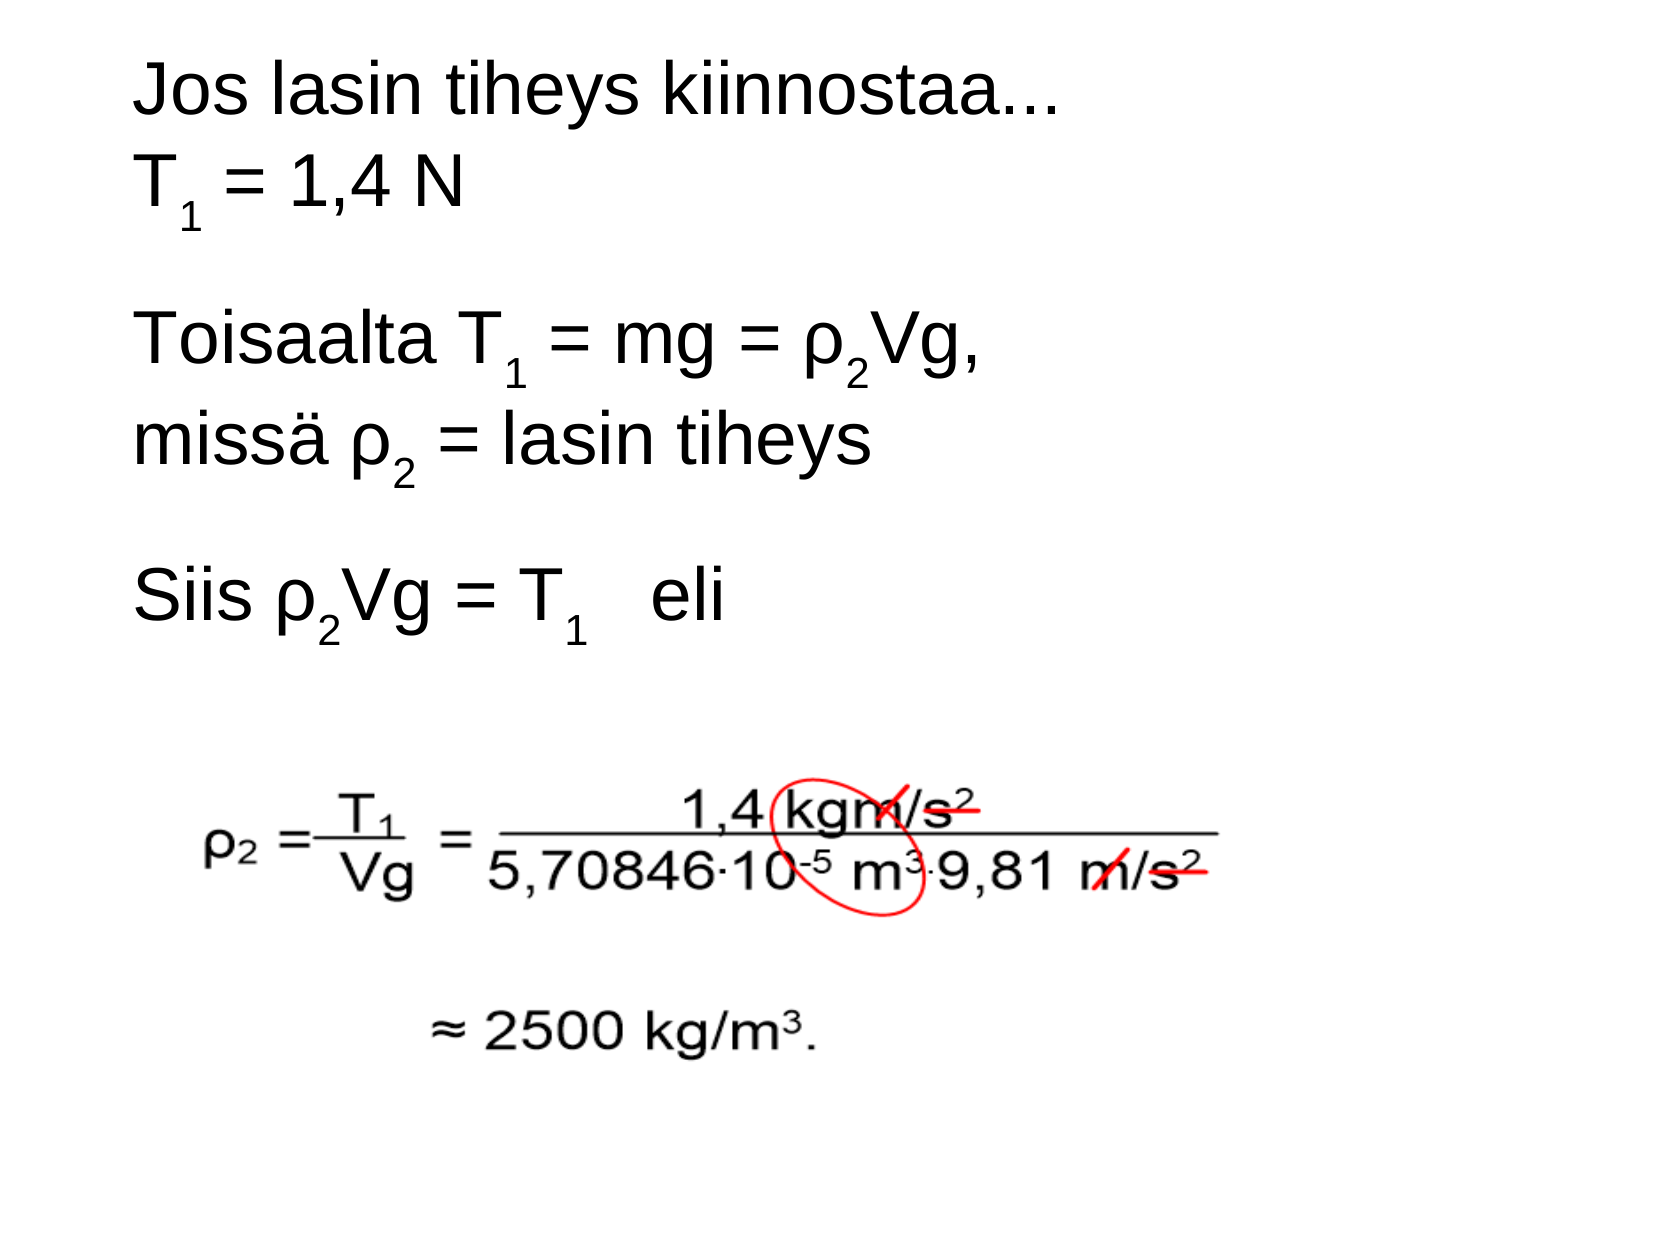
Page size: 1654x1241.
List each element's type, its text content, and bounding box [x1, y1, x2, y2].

picture [109, 715, 1323, 1099]
text_box Jos lasin tiheys kiinnostaa... T1 = 1,4 N Toisaalta T1 = mg = ρ2Vg, missä ρ2 = lasin tiheys Siis ρ2Vg = T1 eli [118, 35, 1642, 654]
